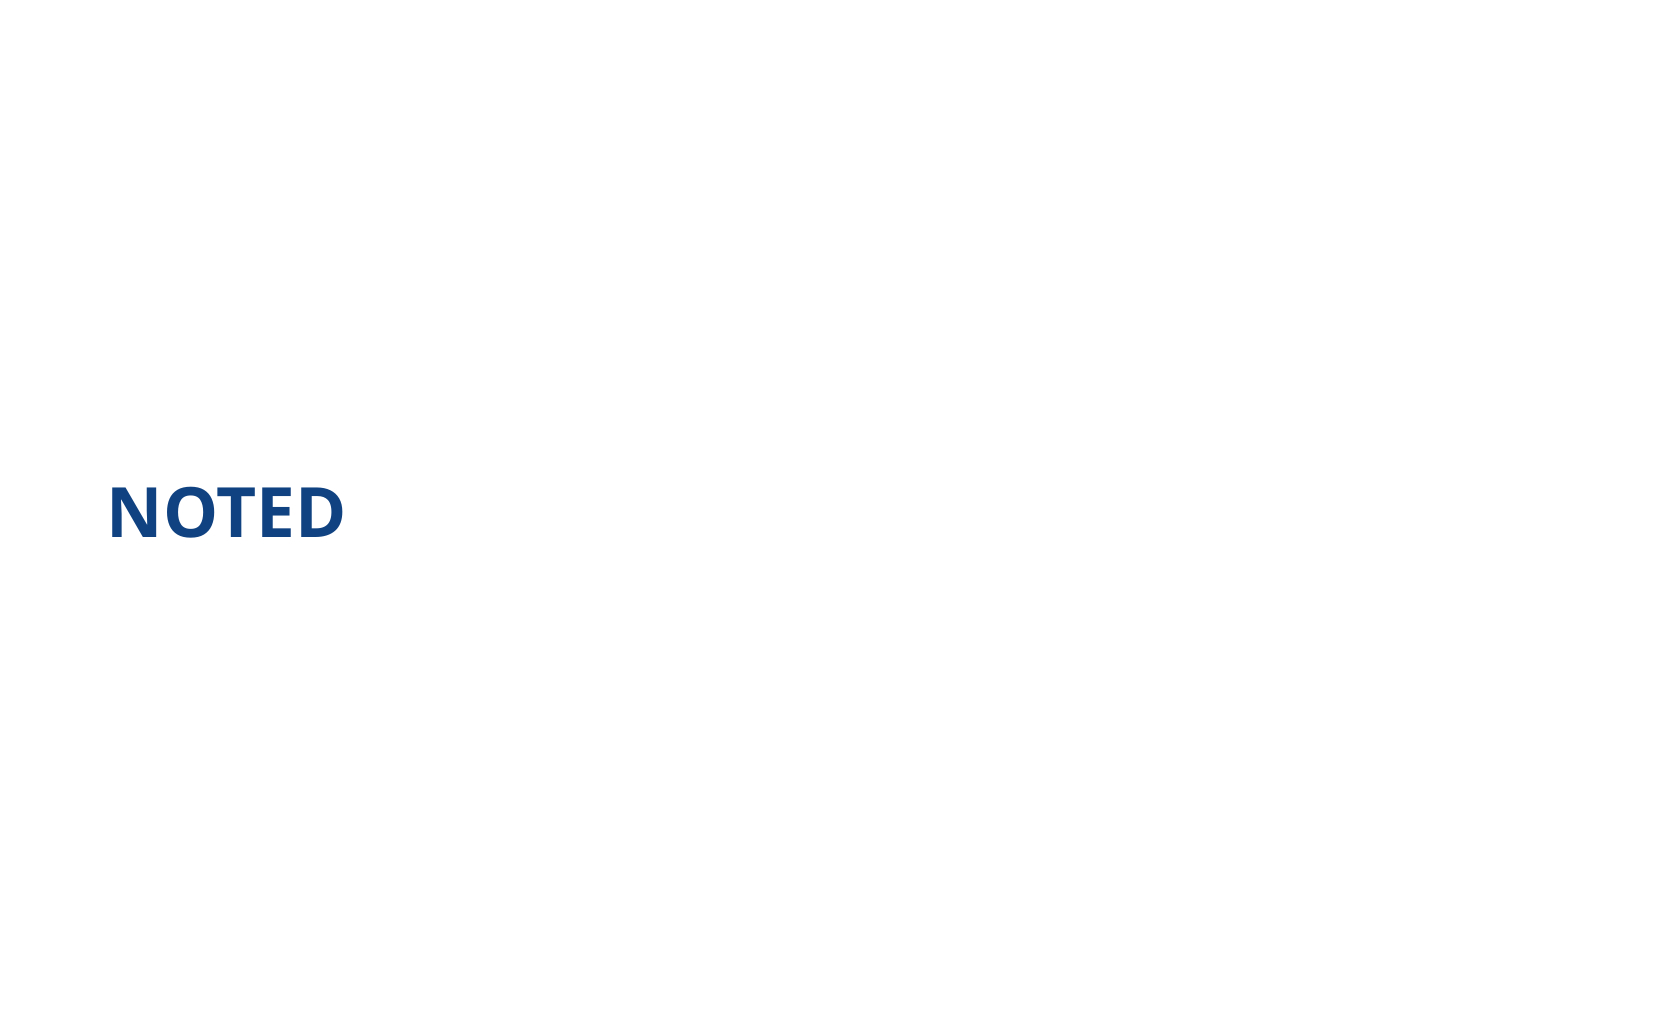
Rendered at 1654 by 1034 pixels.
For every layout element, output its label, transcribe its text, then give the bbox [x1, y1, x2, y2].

title NOTED [106, 435, 1575, 586]
